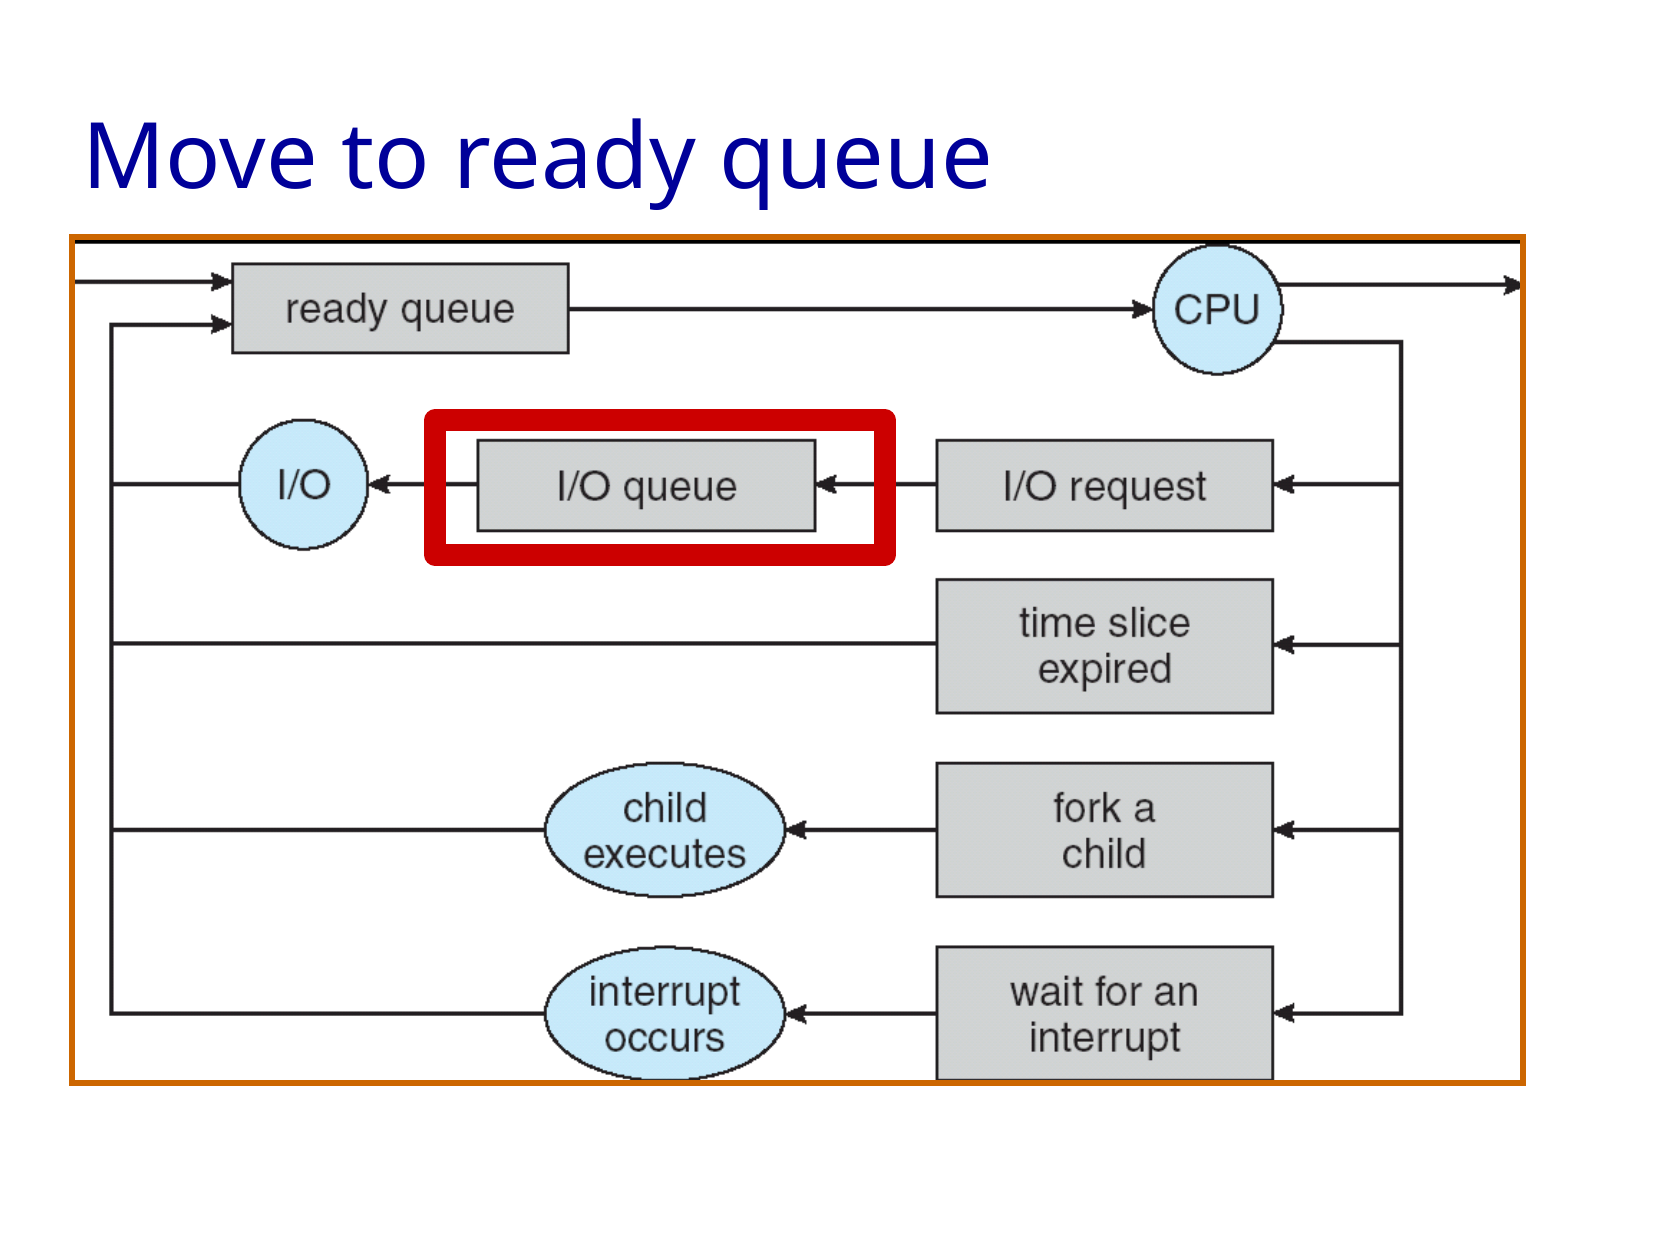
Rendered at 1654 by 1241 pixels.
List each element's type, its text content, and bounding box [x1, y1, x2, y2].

title Move to ready queue [82, 49, 1571, 257]
picture [75, 240, 1521, 1081]
